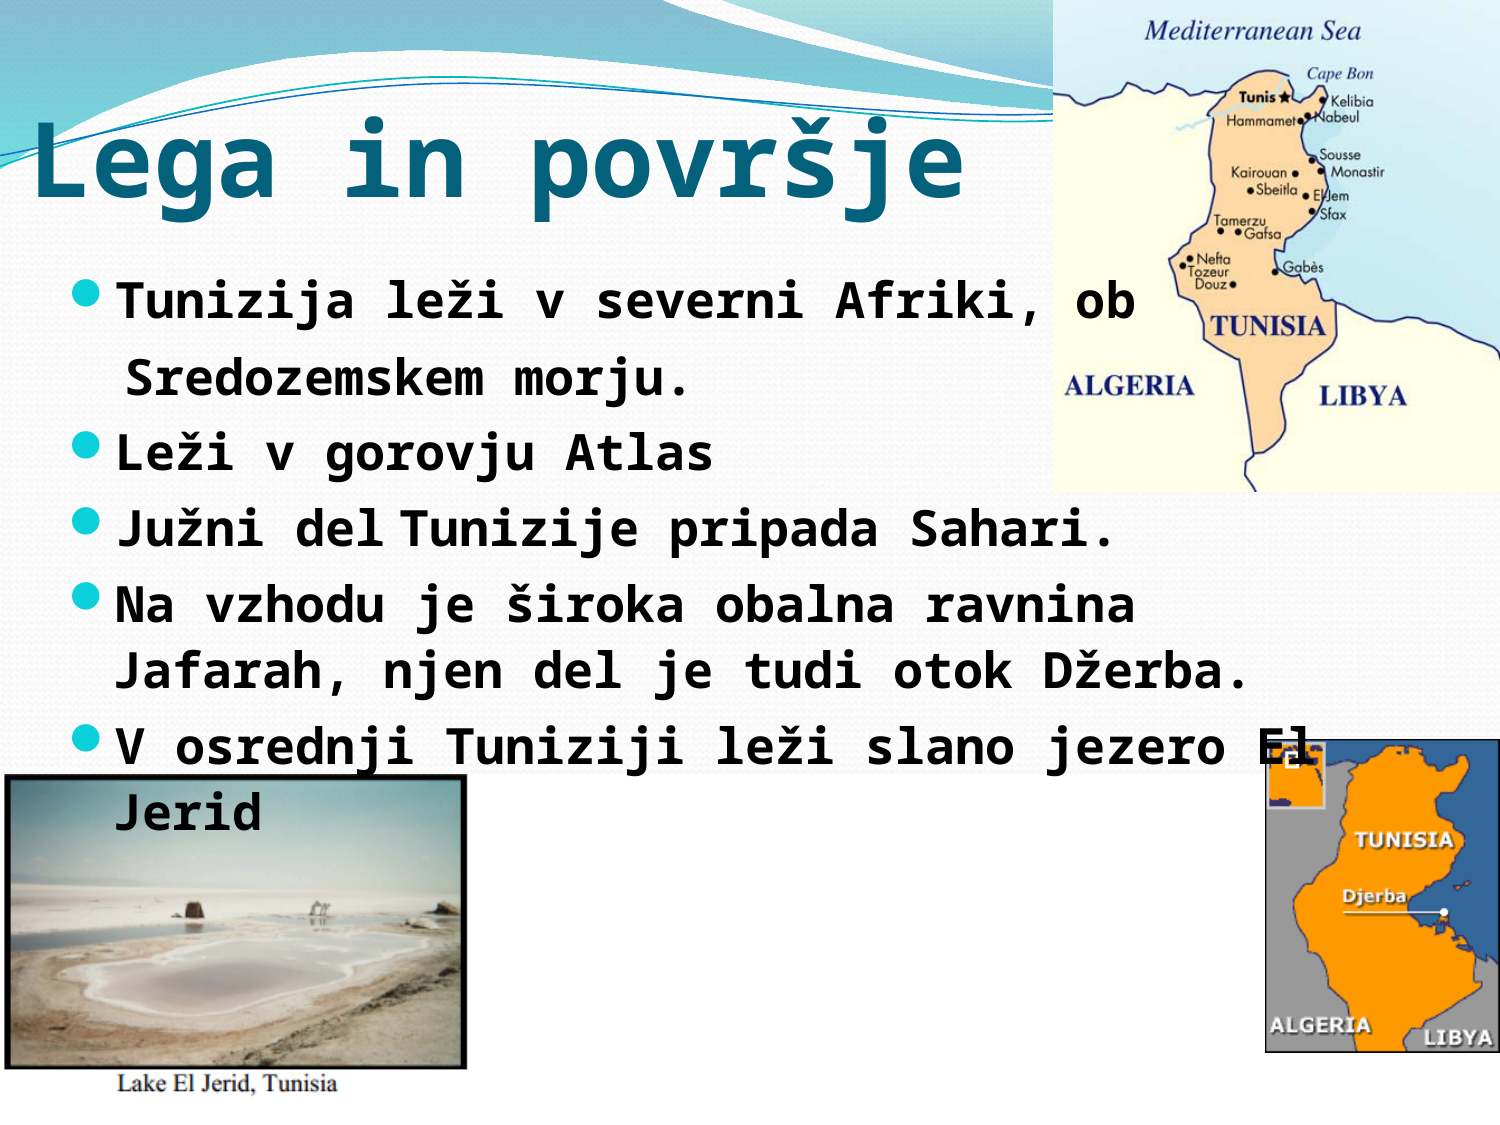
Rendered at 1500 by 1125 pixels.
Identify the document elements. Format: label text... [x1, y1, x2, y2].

title Lega in površje [29, 31, 1380, 219]
list Tunizija leži v severni Afriki, ob Sredozemskem morju. Leži v gorovju Atlas Južni del Tunizije pripada Sahari. Na vzhodu je široka obalna ravnina Jafarah, njen del je tudi otok Džerba. V osrednji Tuniziji leži slano jezero El Jerid [53, 255, 1404, 976]
picture [0, 0, 1500, 1125]
